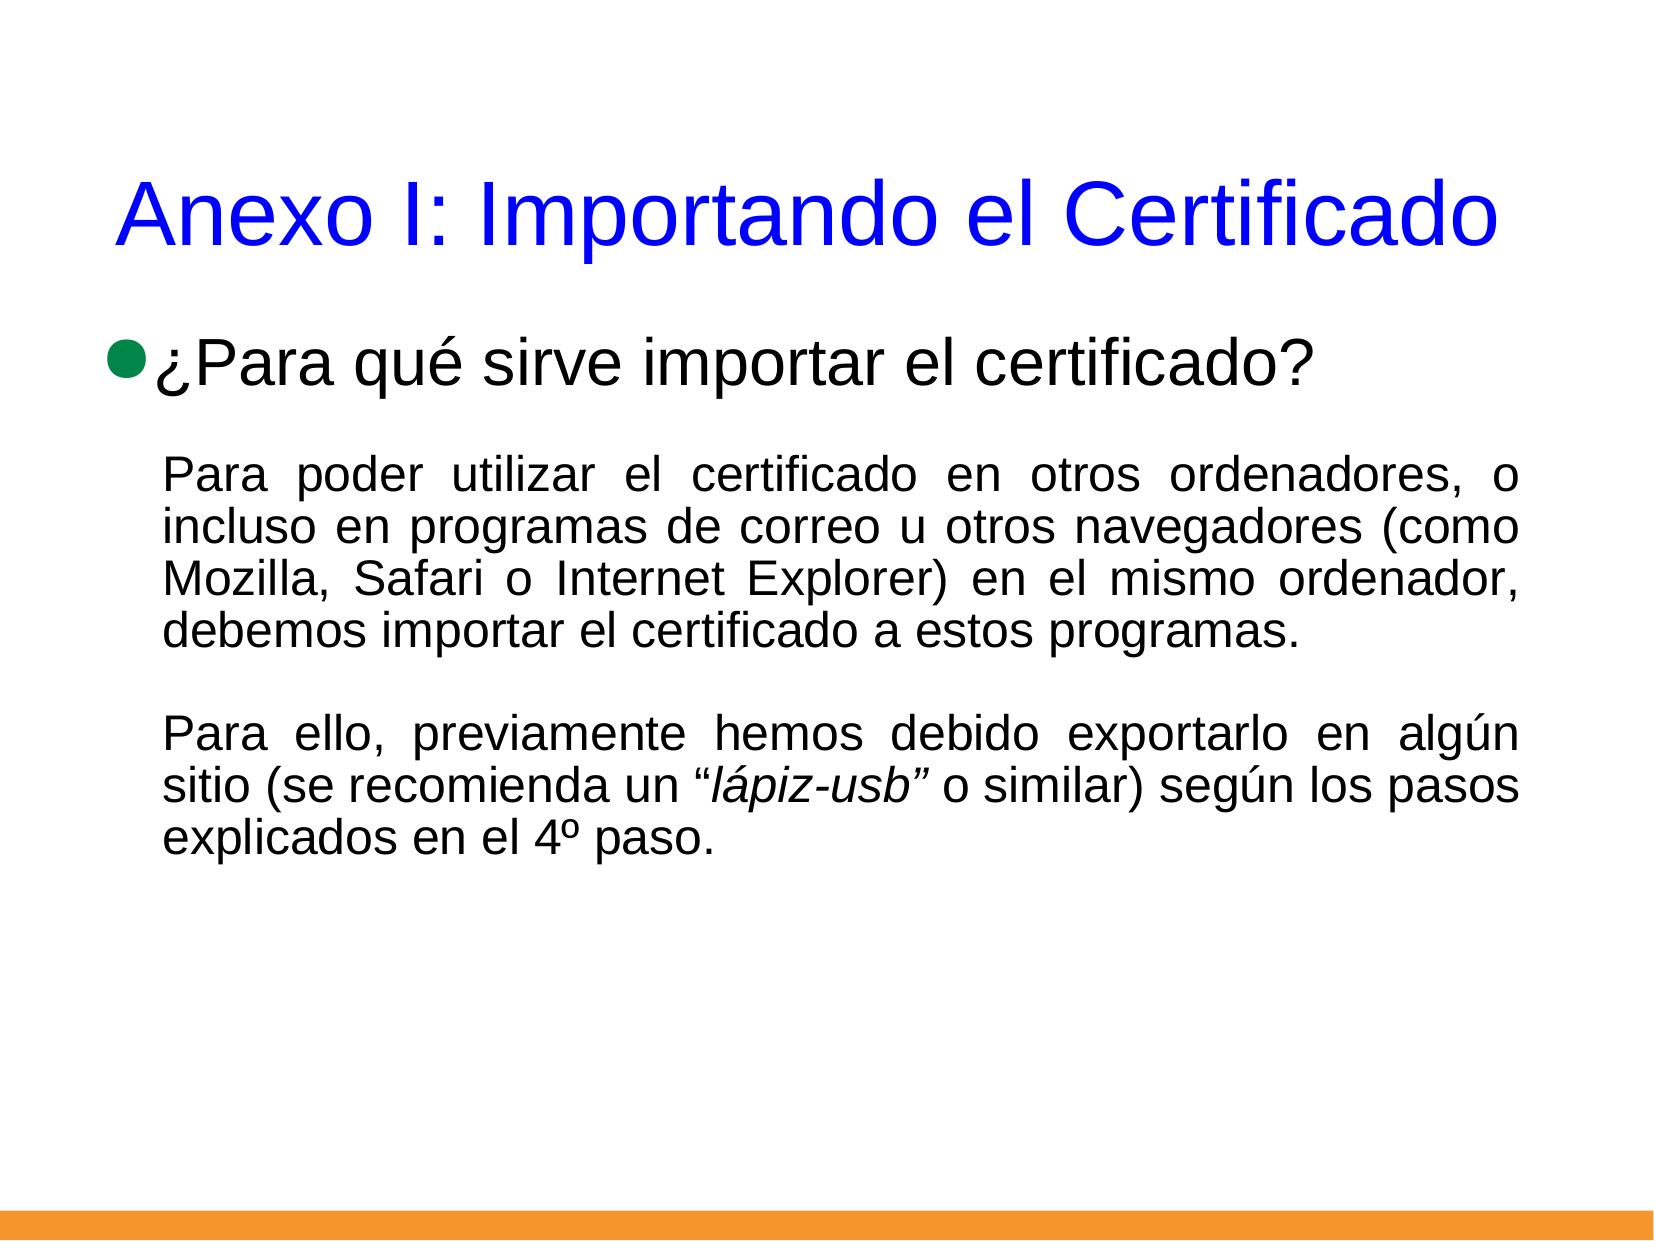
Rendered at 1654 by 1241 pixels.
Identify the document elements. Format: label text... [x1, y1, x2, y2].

title Anexo I: Importando el Certificado [65, 161, 1554, 266]
text_box Para poder utilizar el certificado en otros ordenadores, o incluso en programas de correo u otros navegadores (como Mozilla, Safari o Internet Explorer) en el mismo ordenador, debemos importar el certificado a estos programas. Para ello, previamente hemos debido exportarlo en algún sitio (se recomienda un “lápiz-usb” o similar) según los pasos explicados en el 4º paso. [147, 442, 1536, 877]
list ¿Para qué sirve importar el certificado? [82, 324, 1572, 414]
